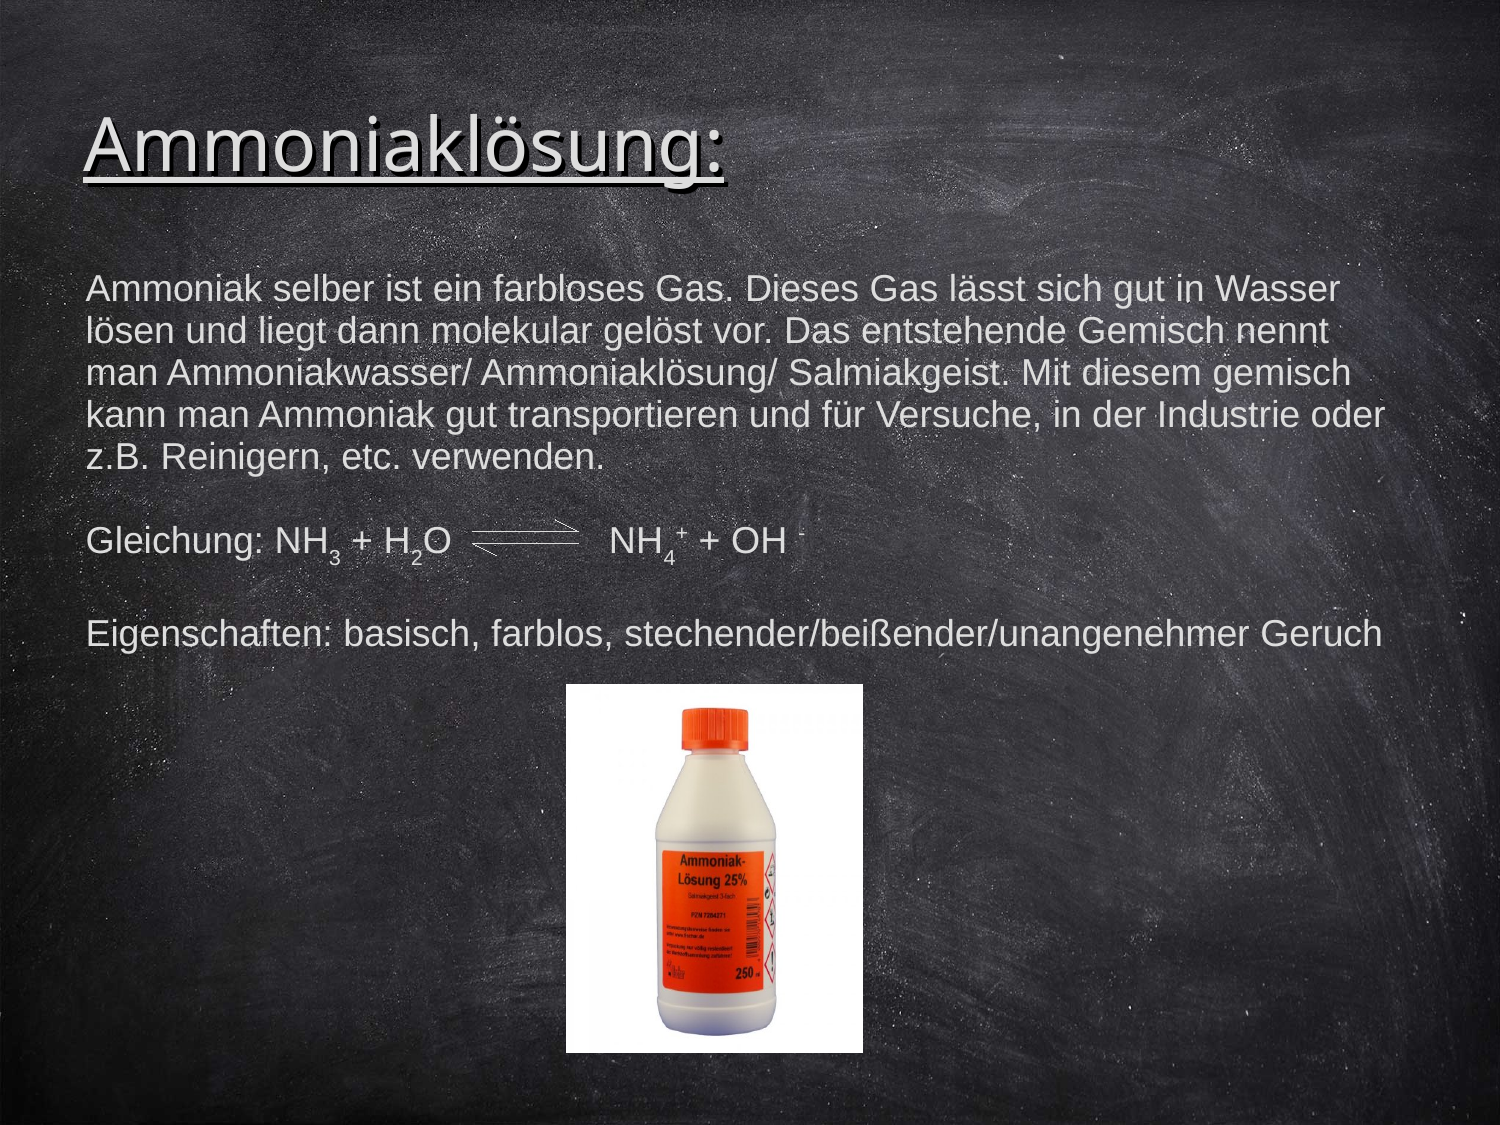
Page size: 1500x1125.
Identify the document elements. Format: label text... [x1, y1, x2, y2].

text_box Ammoniak selber ist ein farbloses Gas. Dieses Gas lässt sich gut in Wasser lösen und liegt dann molekular gelöst vor. Das entstehende Gemisch nennt man Ammoniakwasser/ Ammoniaklösung/ Salmiakgeist. Mit diesem gemisch kann man Ammoniak gut transportieren und für Versuche, in der Industrie oder z.B. Reinigern, etc. verwenden. Gleichung: NH3 + H2O NH4+ + OH - Eigenschaften: basisch, farblos, stechender/beißender/unangenehmer Geruch [70, 259, 1418, 704]
picture [0, 0, 1500, 1125]
title Ammoniaklösung: [83, 22, 1359, 259]
